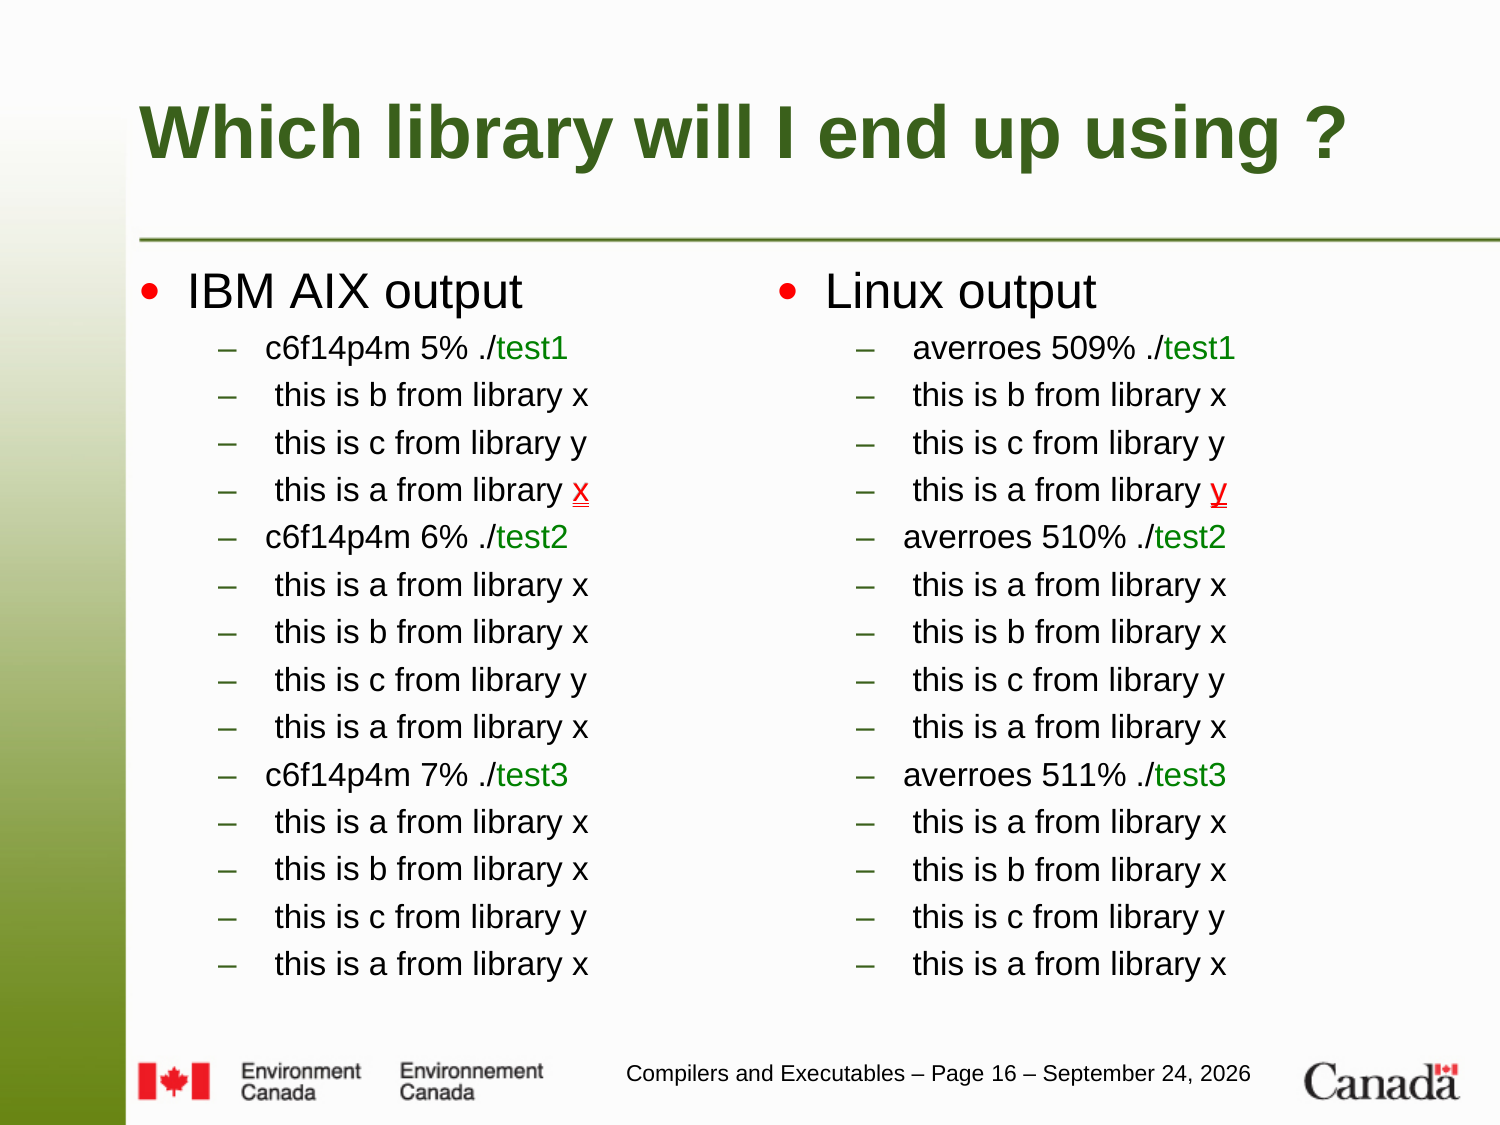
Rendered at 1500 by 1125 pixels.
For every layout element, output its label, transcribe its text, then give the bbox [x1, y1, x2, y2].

list IBM AIX output c6f14p4m 5% ./test1 this is b from library x this is c from library y this is a from library x c6f14p4m 6% ./test2 this is a from library x this is b from library x this is c from library y this is a from library x c6f14p4m 7% ./test3 this is a from library x this is b from library x this is c from library y this is a from library x [125, 255, 758, 1010]
picture [0, 0, 1500, 1125]
list Linux output averroes 509% ./test1 this is b from library x this is c from library y this is a from library y averroes 510% ./test2 this is a from library x this is b from library x this is c from library y this is a from library x averroes 511% ./test3 this is a from library x this is b from library x this is c from library y this is a from library x [762, 255, 1395, 1010]
title Which library will I end up using ? [125, 45, 1463, 221]
